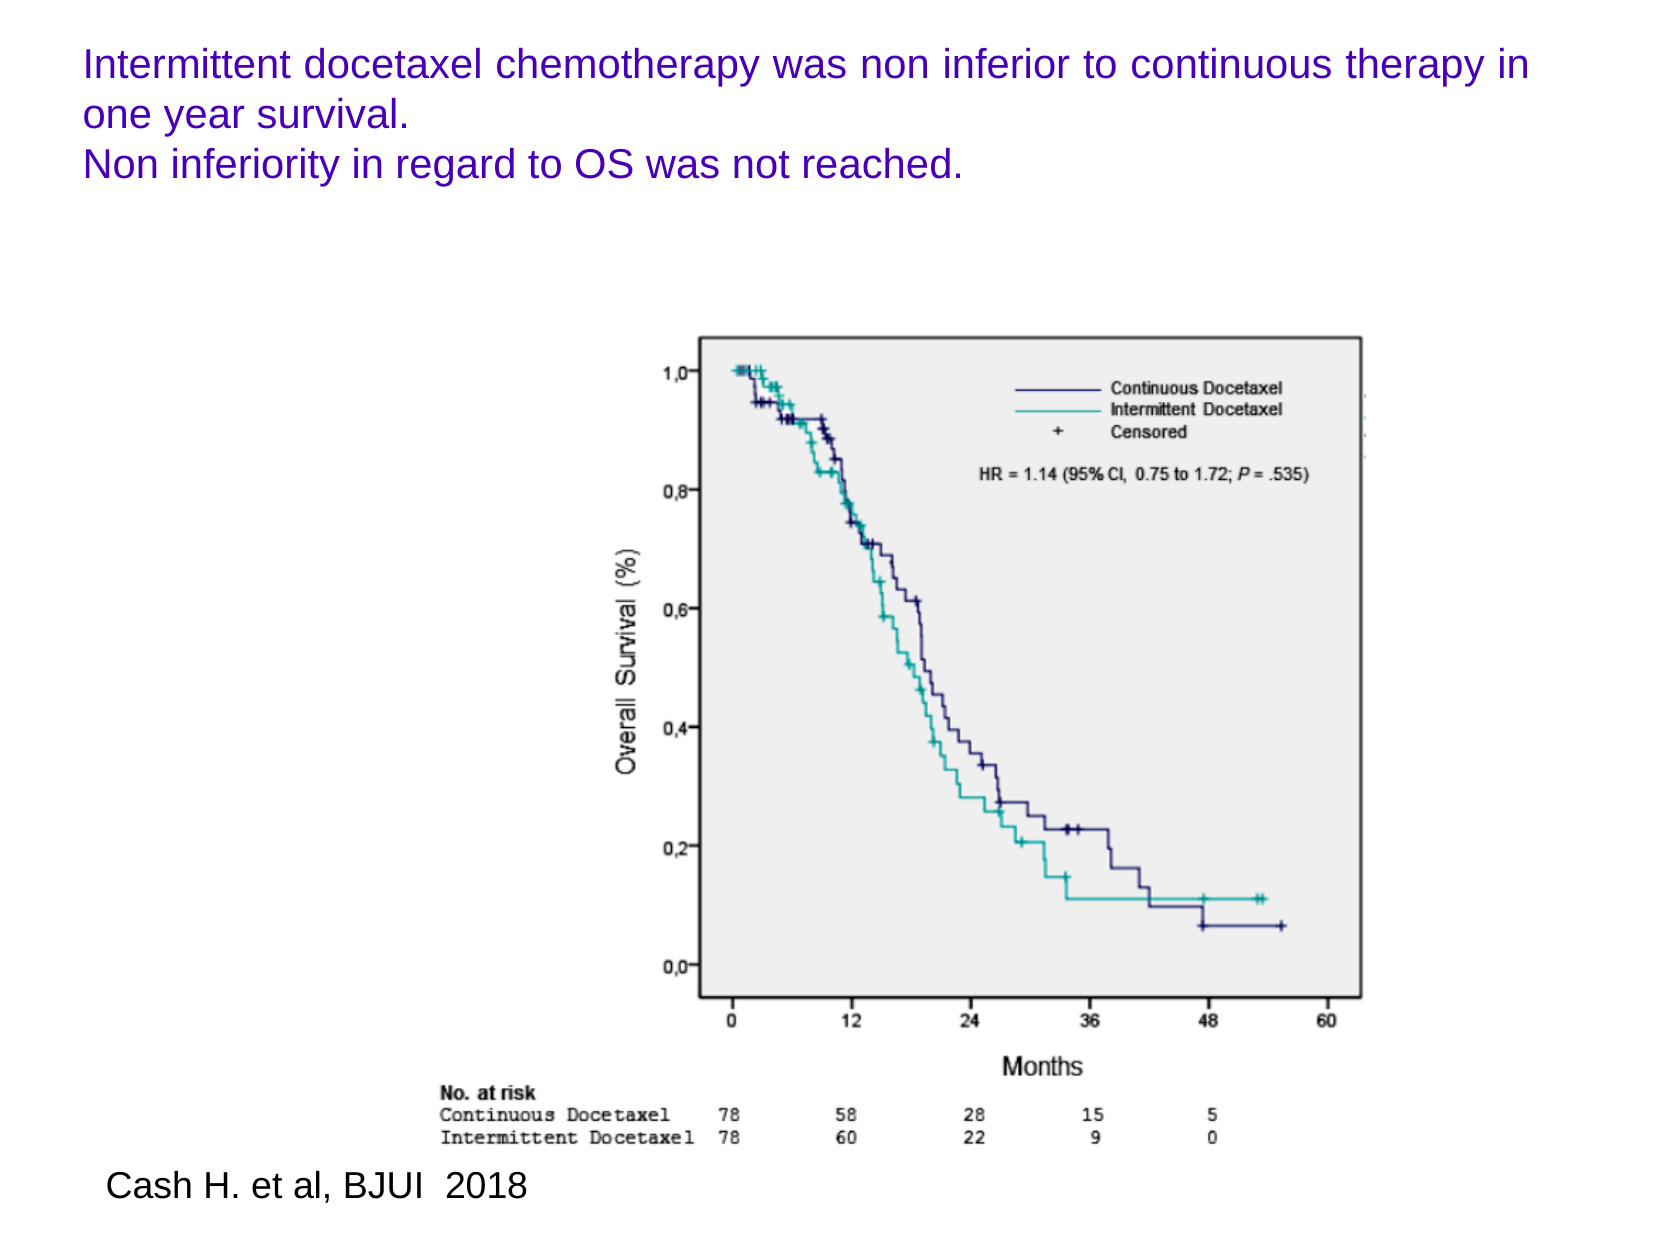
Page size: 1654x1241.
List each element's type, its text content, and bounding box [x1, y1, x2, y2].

text_box Intermittent docetaxel chemotherapy was non inferior to continuous therapy in one year survival. Non inferiority in regard to OS was not reached. [68, 30, 1586, 195]
picture [386, 316, 1427, 1158]
text_box Cash H. et al, BJUI 2018 [90, 1157, 544, 1215]
